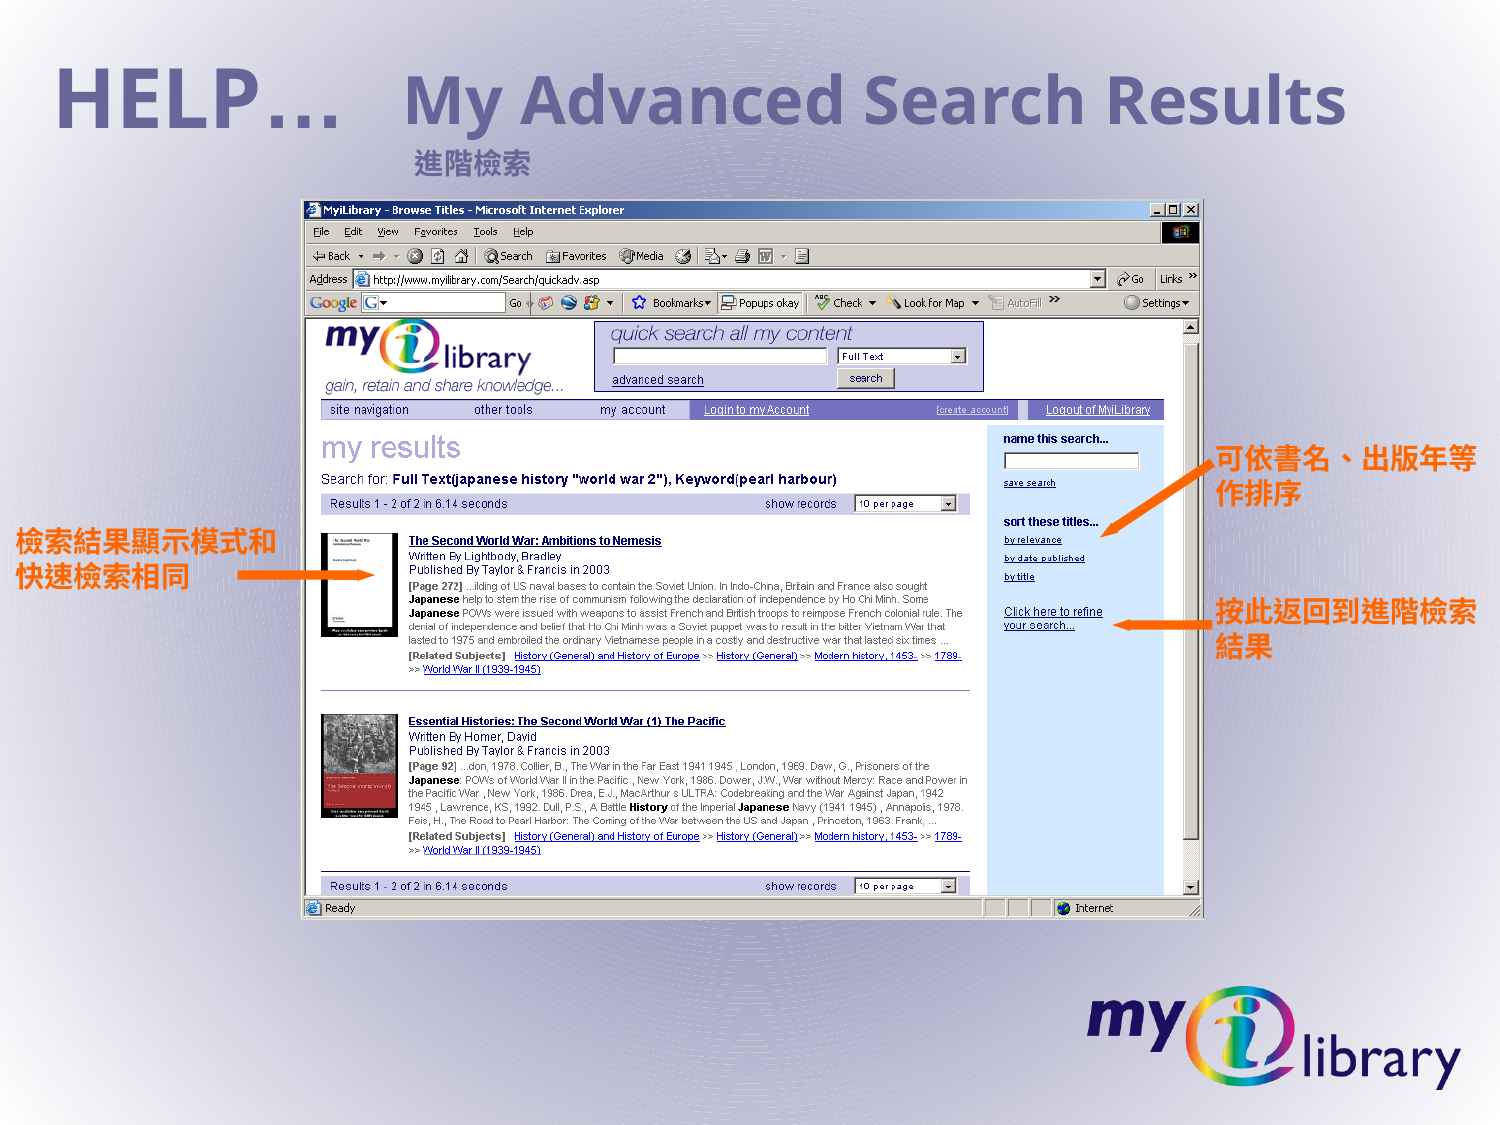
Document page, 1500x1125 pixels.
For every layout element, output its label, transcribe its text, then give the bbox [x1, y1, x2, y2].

text_box 可依書名、出版年等作排序 [1200, 432, 1500, 518]
text_box My Advanced Search Results [387, 50, 1413, 146]
text_box 進階檢索 [399, 137, 1325, 188]
picture [300, 200, 1204, 920]
text_box 檢索結果顯示模式和快速檢索相同 [0, 515, 301, 601]
text_box 按此返回到進階檢索結果 [1200, 586, 1500, 672]
